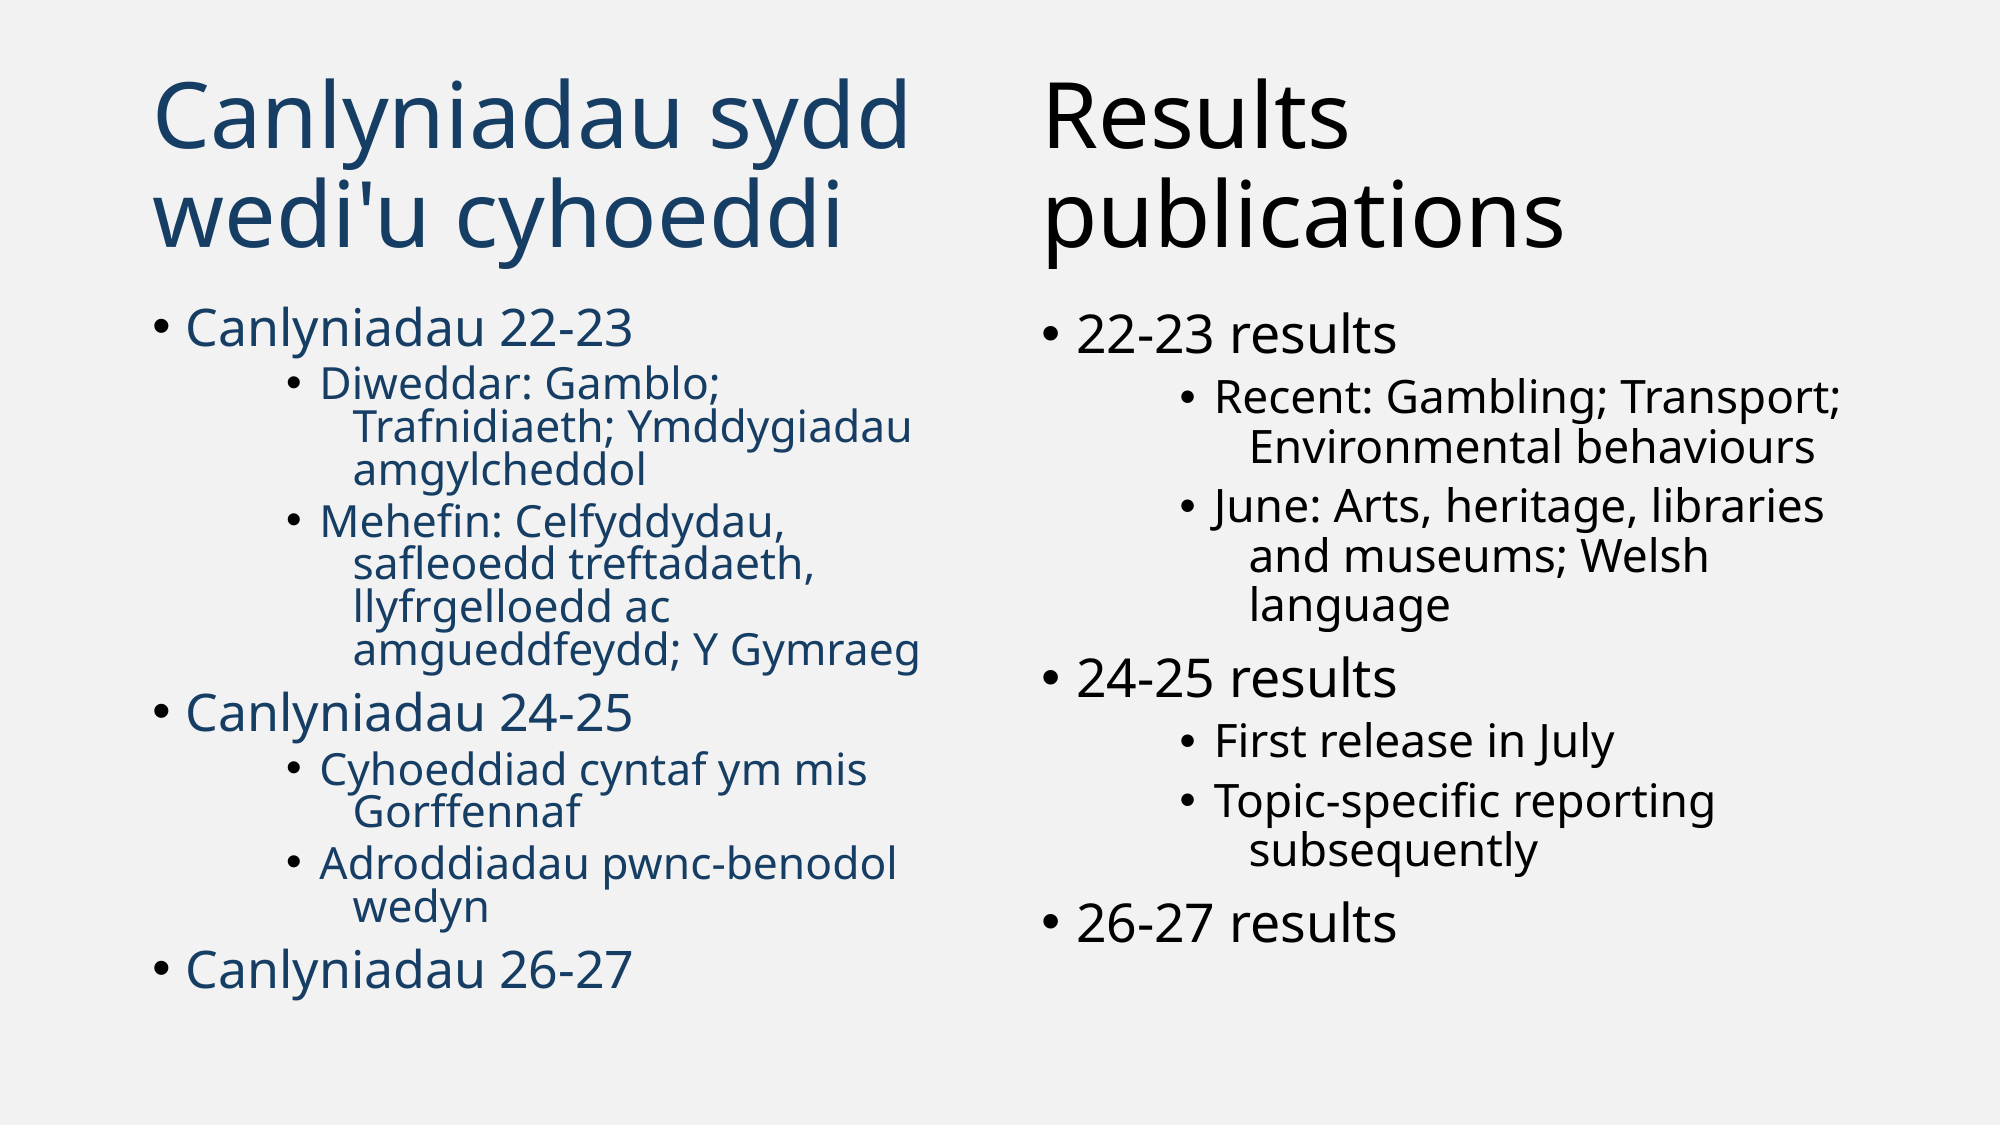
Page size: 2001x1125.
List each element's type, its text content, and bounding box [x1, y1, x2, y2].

list 22-23 results Recent: Gambling; Transport; Environmental behaviours June: Arts, heritage, libraries and museums; Welsh language 24-25 results First release in July Topic-specific reporting subsequently 26-27 results [1026, 299, 1863, 1014]
title Results publications [1026, 59, 1863, 278]
text_box Canlyniadau 22-23 Diweddar: Gamblo; Trafnidiaeth; Ymddygiadau amgylcheddol Mehefin: Celfyddydau, safleoedd treftadaeth, llyfrgelloedd ac amgueddfeydd; Y Gymraeg Canlyniadau 24-25 Cyhoeddiad cyntaf ym mis Gorffennaf Adroddiadau pwnc-benodol wedyn Canlyniadau 26-27 [137, 299, 1000, 1014]
text_box Canlyniadau sydd wedi'u cyhoeddi [137, 59, 1000, 278]
